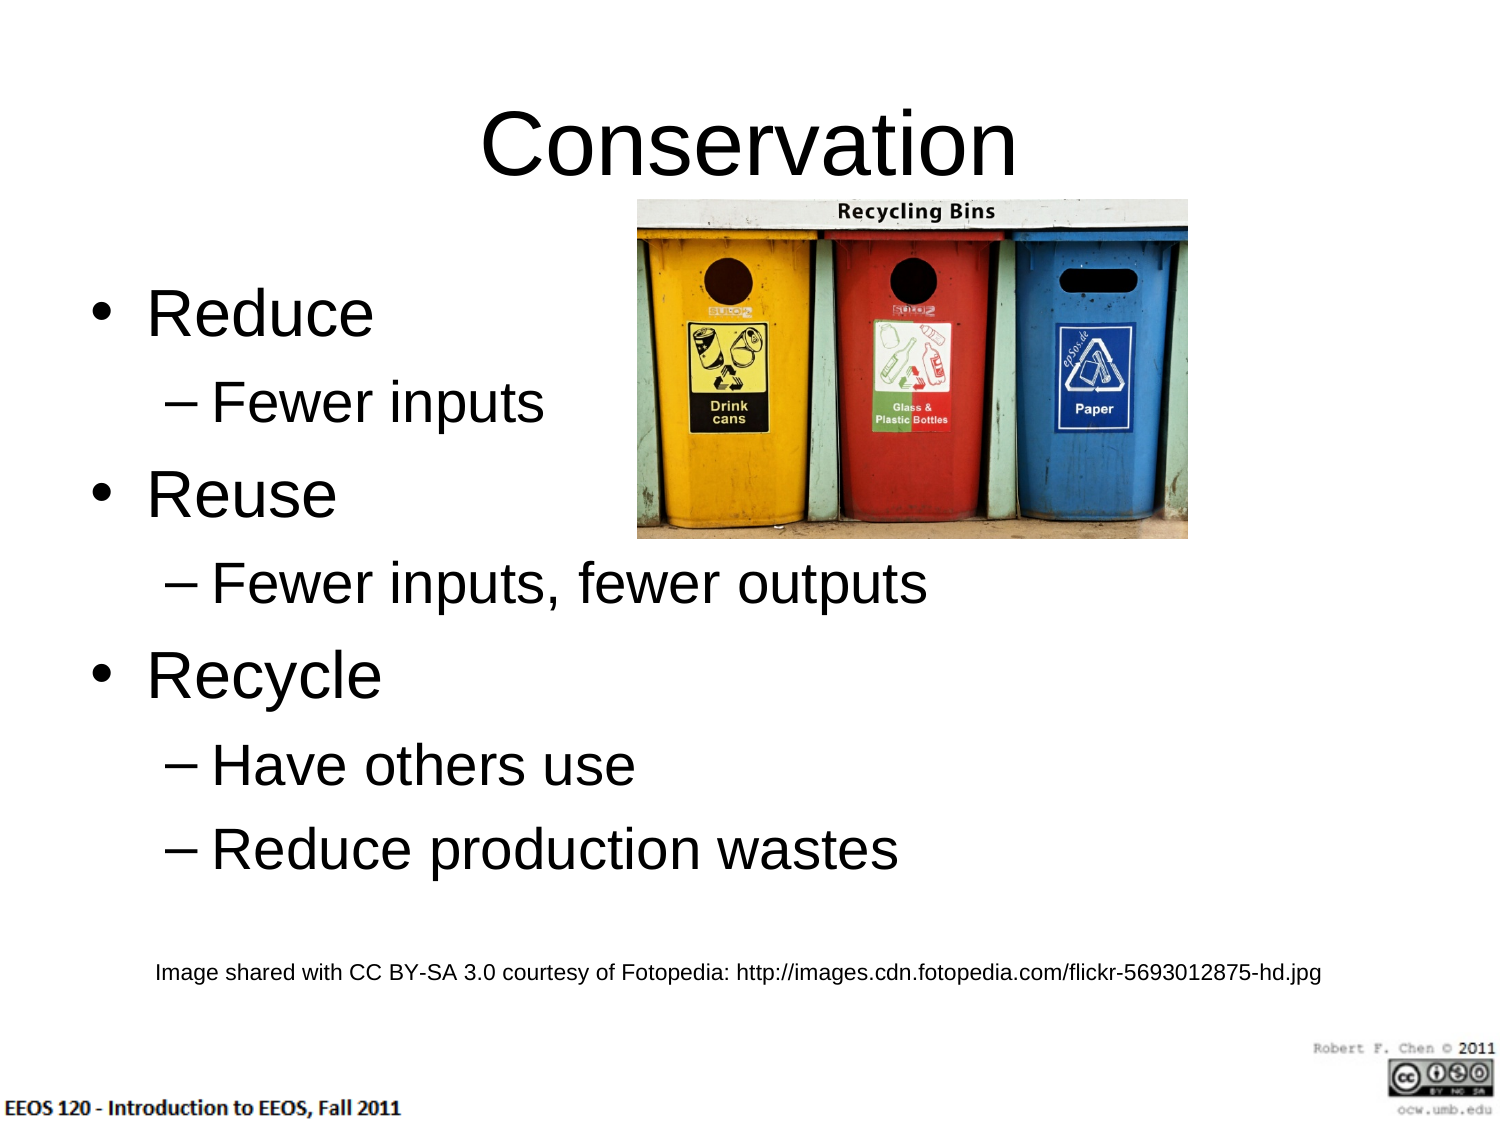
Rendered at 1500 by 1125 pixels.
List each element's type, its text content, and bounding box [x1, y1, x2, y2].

picture [1306, 1032, 1500, 1125]
list Reduce Fewer inputs Reuse Fewer inputs, fewer outputs Recycle Have others use Reduce production wastes [75, 262, 1426, 1006]
picture [637, 199, 1188, 539]
picture [0, 1090, 406, 1125]
text_box Image shared with CC BY-SA 3.0 courtesy of Fotopedia: http://images.cdn.fotopedia.com/flickr-5693012875-hd.jpg [140, 950, 1338, 993]
title Conservation [75, 45, 1426, 233]
